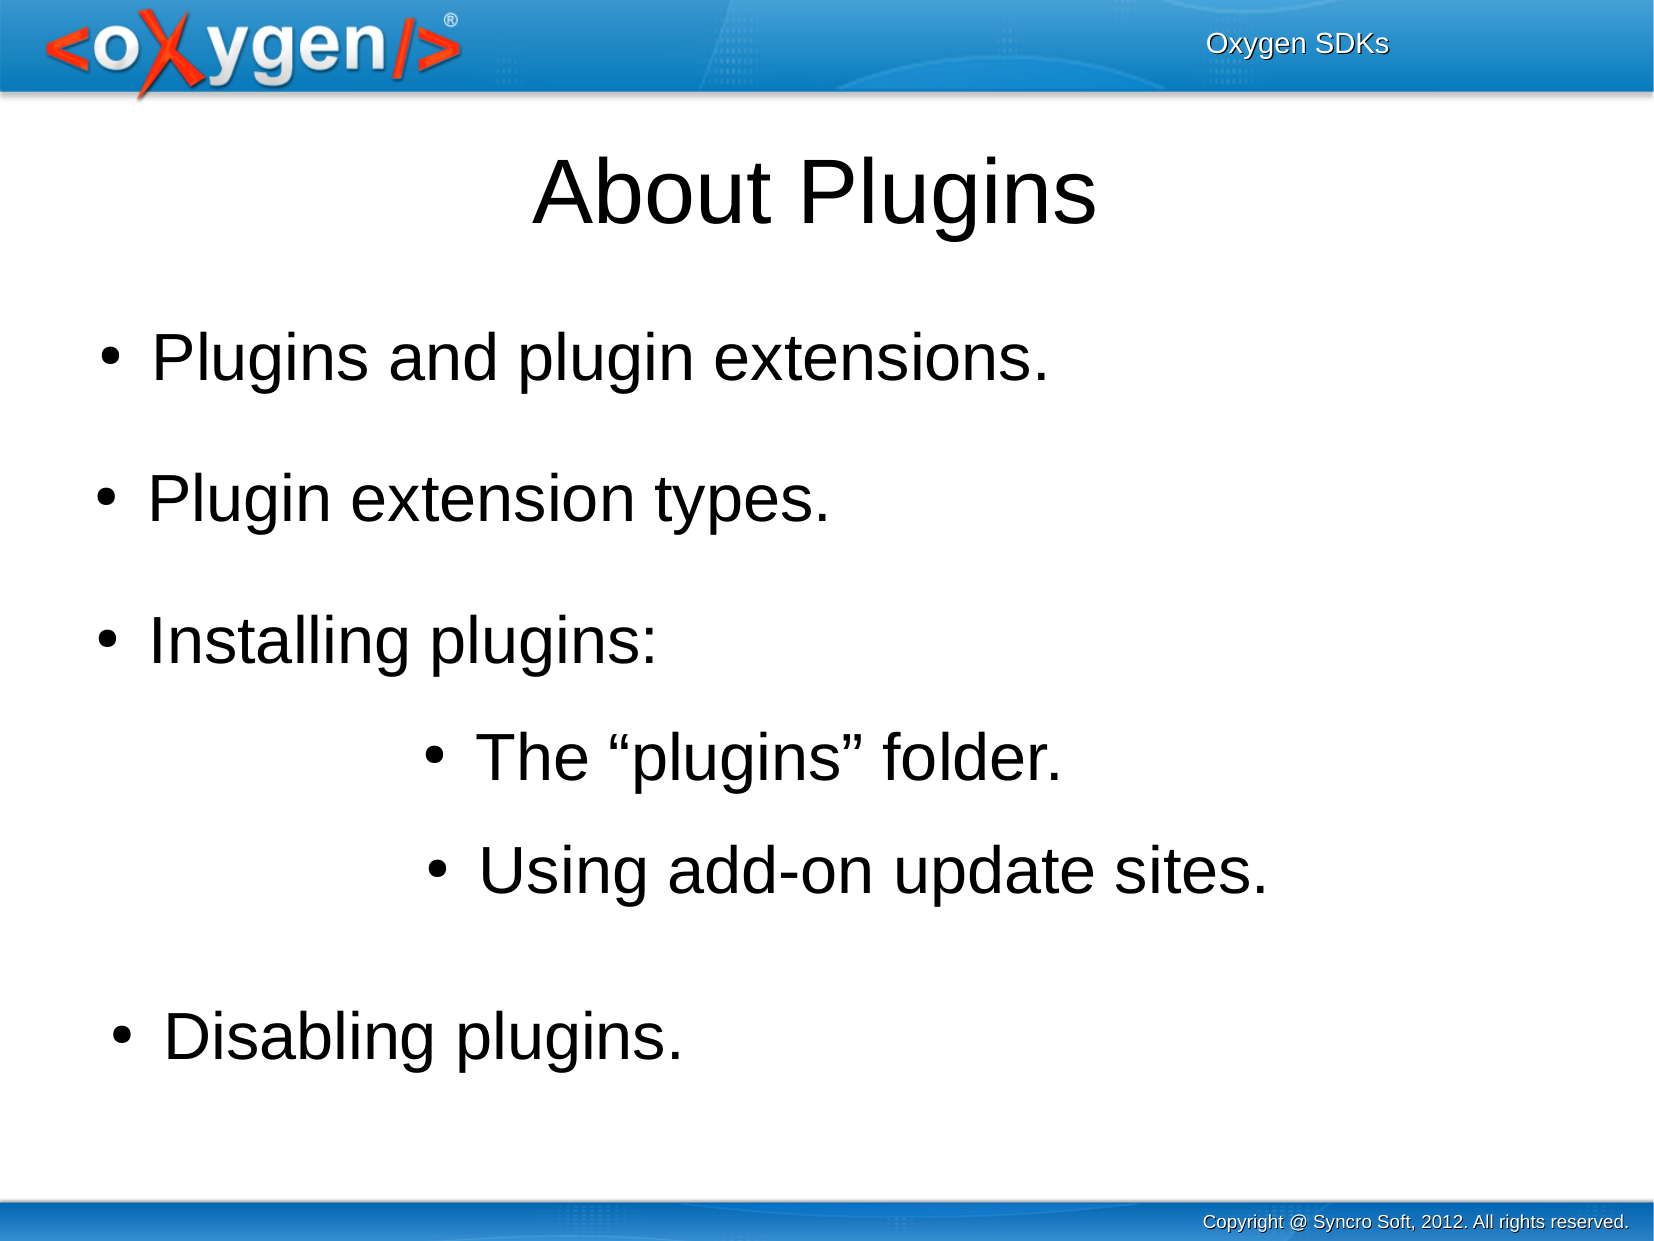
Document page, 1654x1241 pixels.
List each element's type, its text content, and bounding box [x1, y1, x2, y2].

list Installing plugins: [77, 603, 1555, 688]
list The “plugins” folder. [404, 719, 1654, 804]
list Disabling plugins. [92, 999, 1570, 1089]
list Plugin extension types. [76, 460, 1554, 546]
picture [0, 1195, 1654, 1241]
list Plugins and plugin extensions. [80, 319, 1558, 405]
picture [0, 0, 1654, 109]
title About Plugins [82, 78, 1550, 304]
list Using add-on update sites. [407, 832, 1654, 918]
